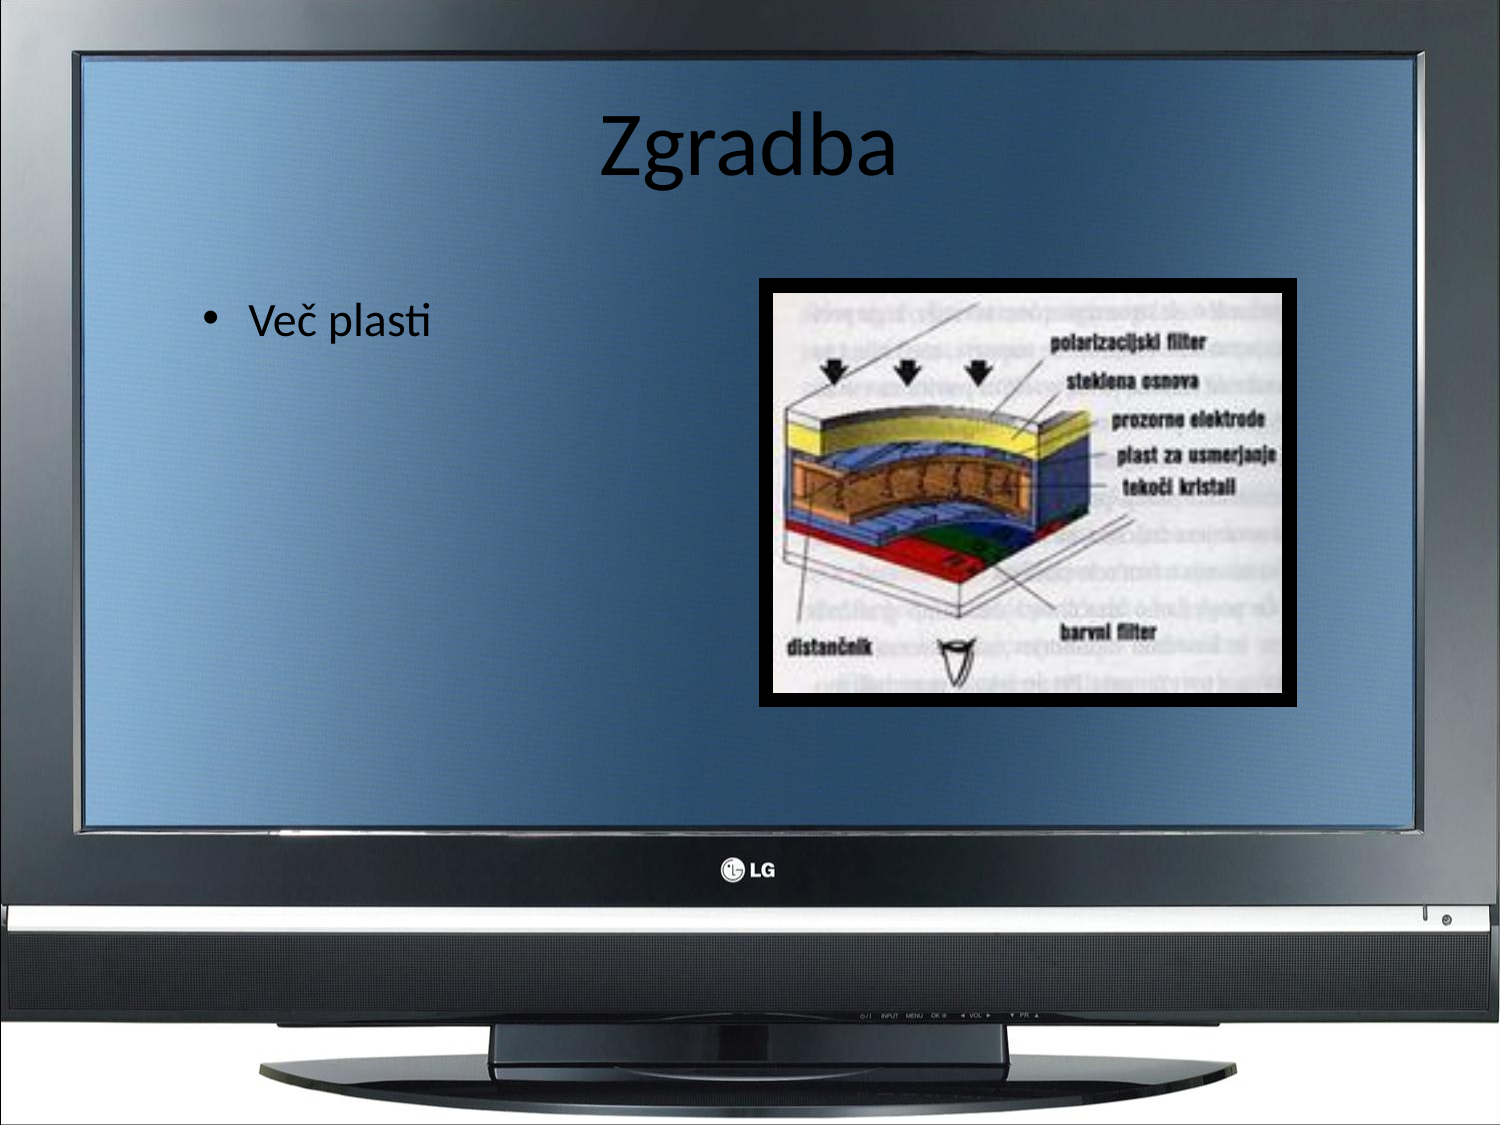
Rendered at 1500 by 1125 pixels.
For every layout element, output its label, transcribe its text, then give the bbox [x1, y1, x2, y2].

picture [0, 0, 1500, 1125]
title Zgradba [75, 45, 1425, 233]
text_box Več plasti [187, 281, 680, 411]
